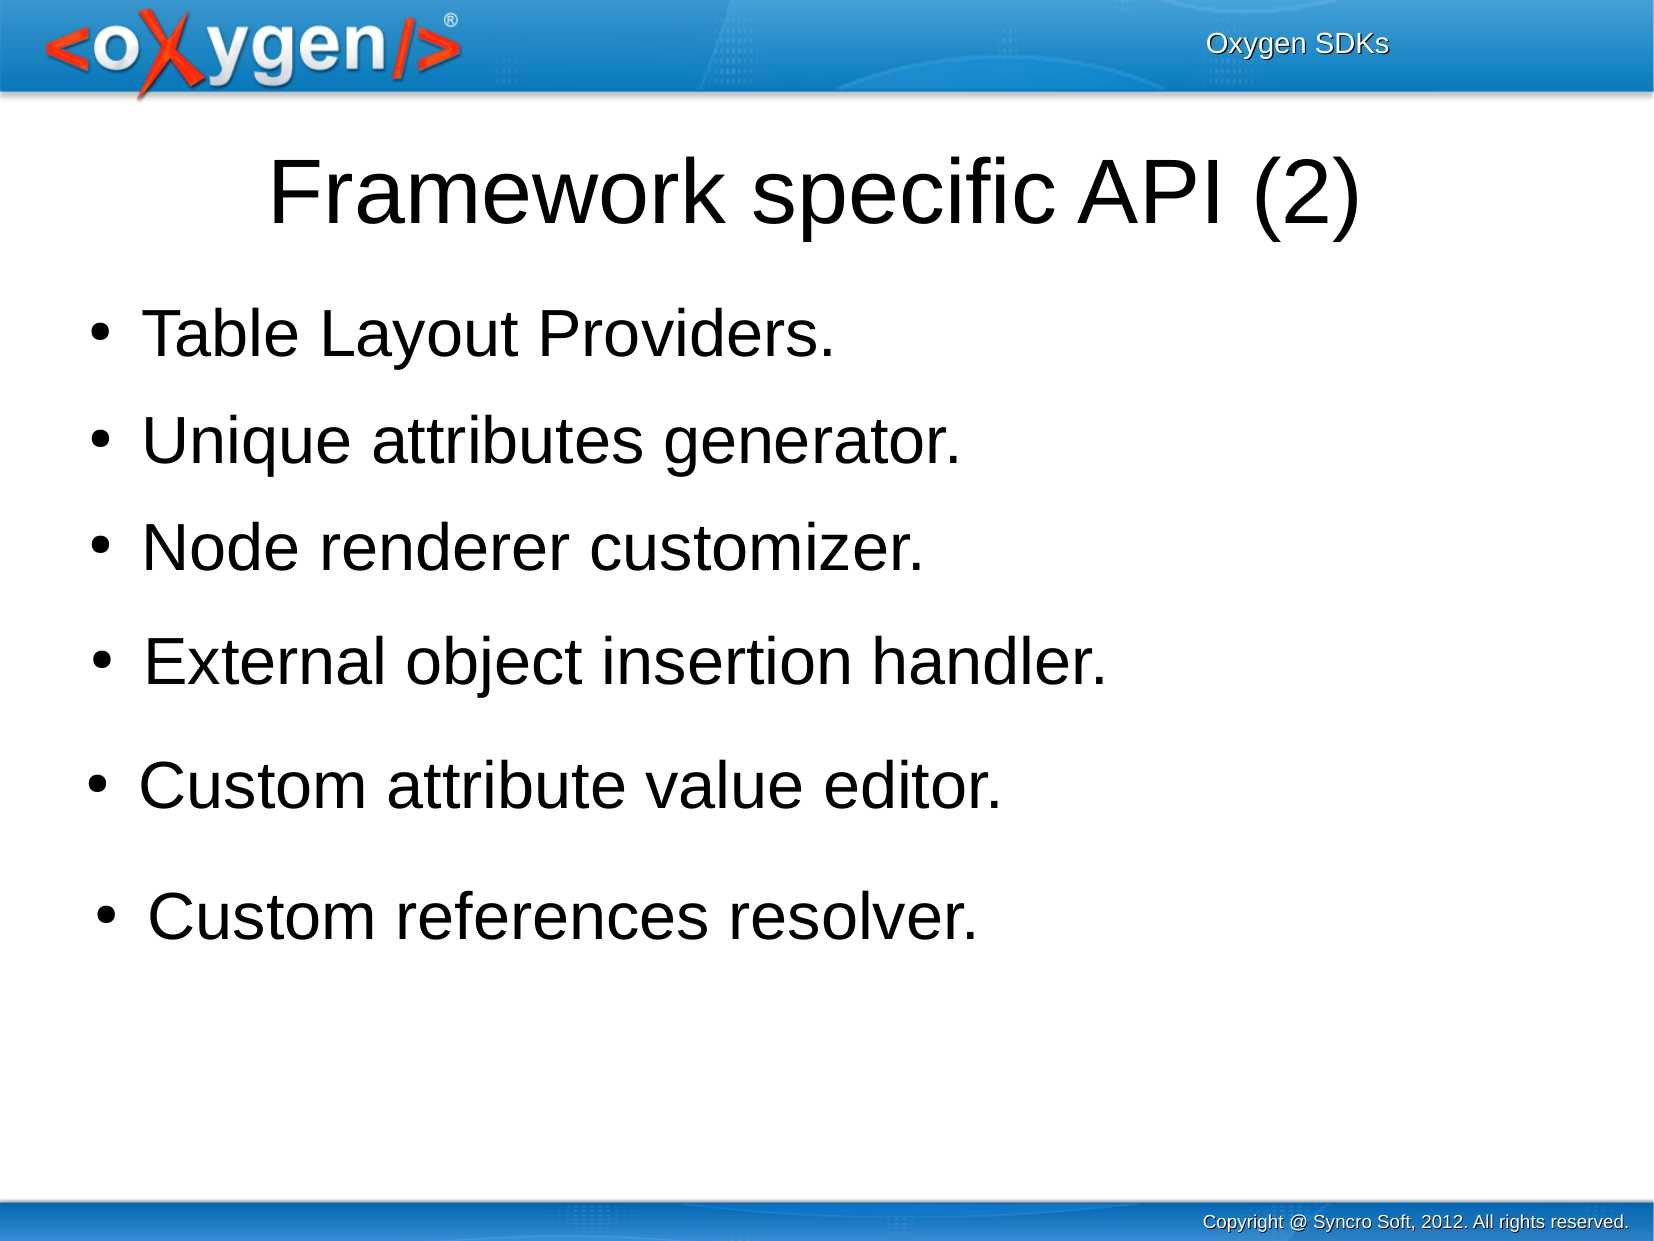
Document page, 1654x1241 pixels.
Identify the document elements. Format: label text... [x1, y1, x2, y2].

picture [0, 1195, 1654, 1241]
title Framework specific API (2) [82, 78, 1550, 304]
list Custom references resolver. [76, 878, 1554, 968]
list Unique attributes generator. [70, 403, 1548, 493]
picture [0, 0, 1654, 109]
list Table Layout Providers. [70, 295, 1548, 386]
list Node renderer customizer. [70, 509, 1548, 599]
list Custom attribute value editor. [67, 747, 1546, 838]
list External object insertion handler. [72, 624, 1550, 714]
